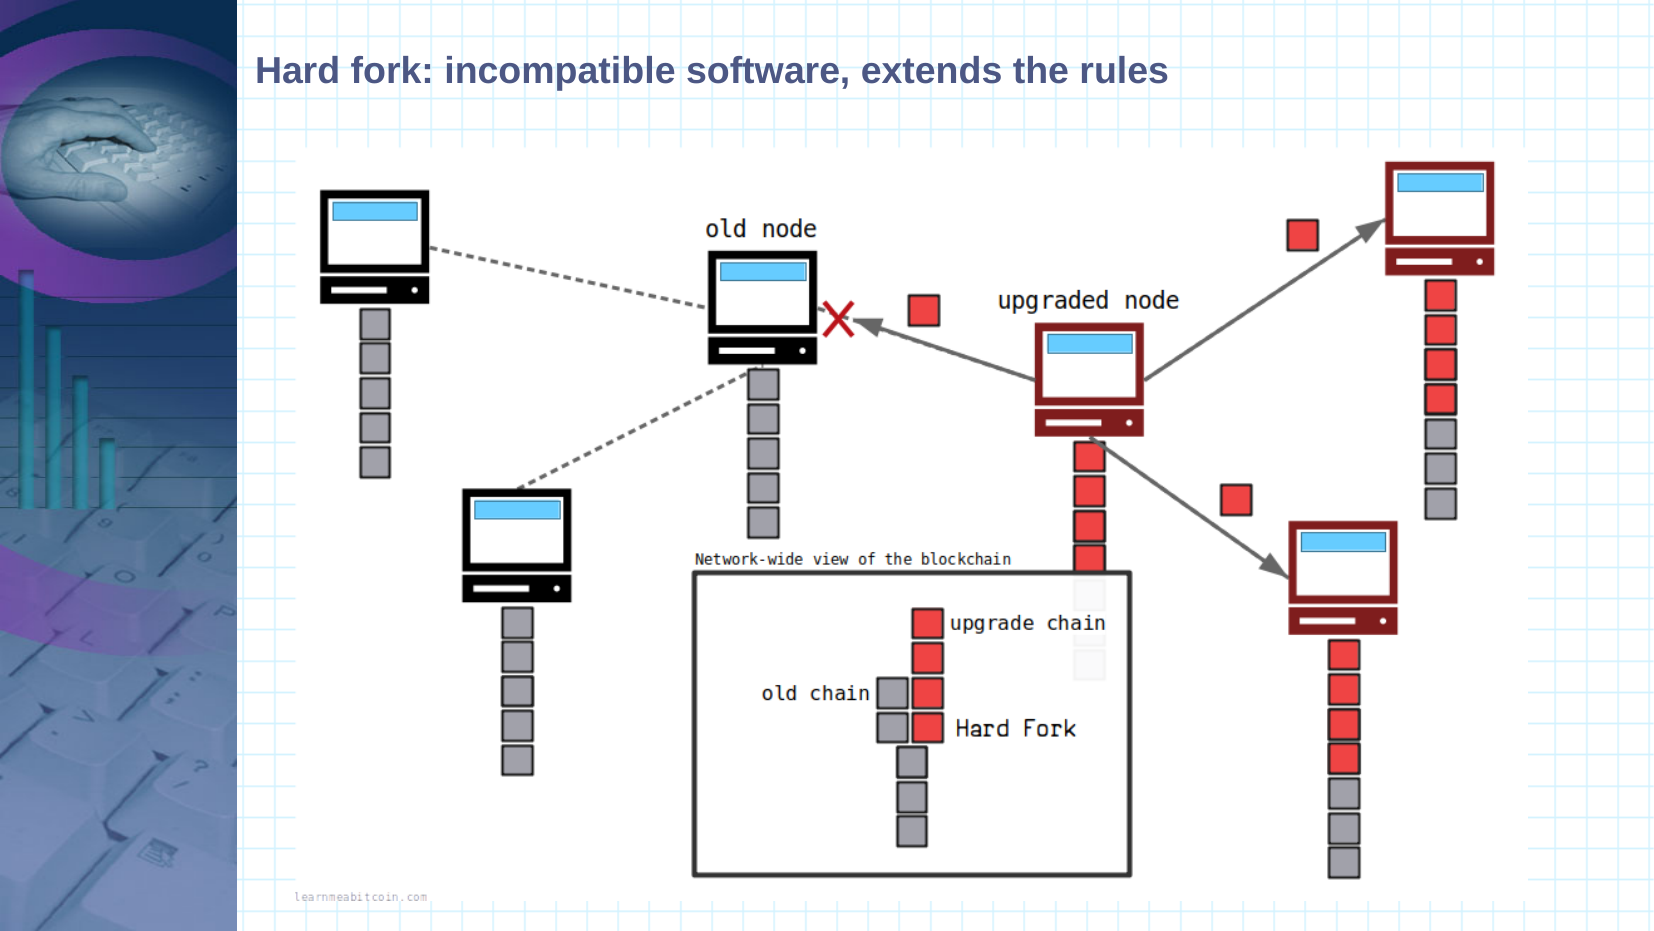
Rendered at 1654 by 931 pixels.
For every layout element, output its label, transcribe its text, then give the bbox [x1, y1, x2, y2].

title Hard fork: incompatible software, extends the rules [254, 0, 1640, 148]
picture [0, 0, 1654, 931]
